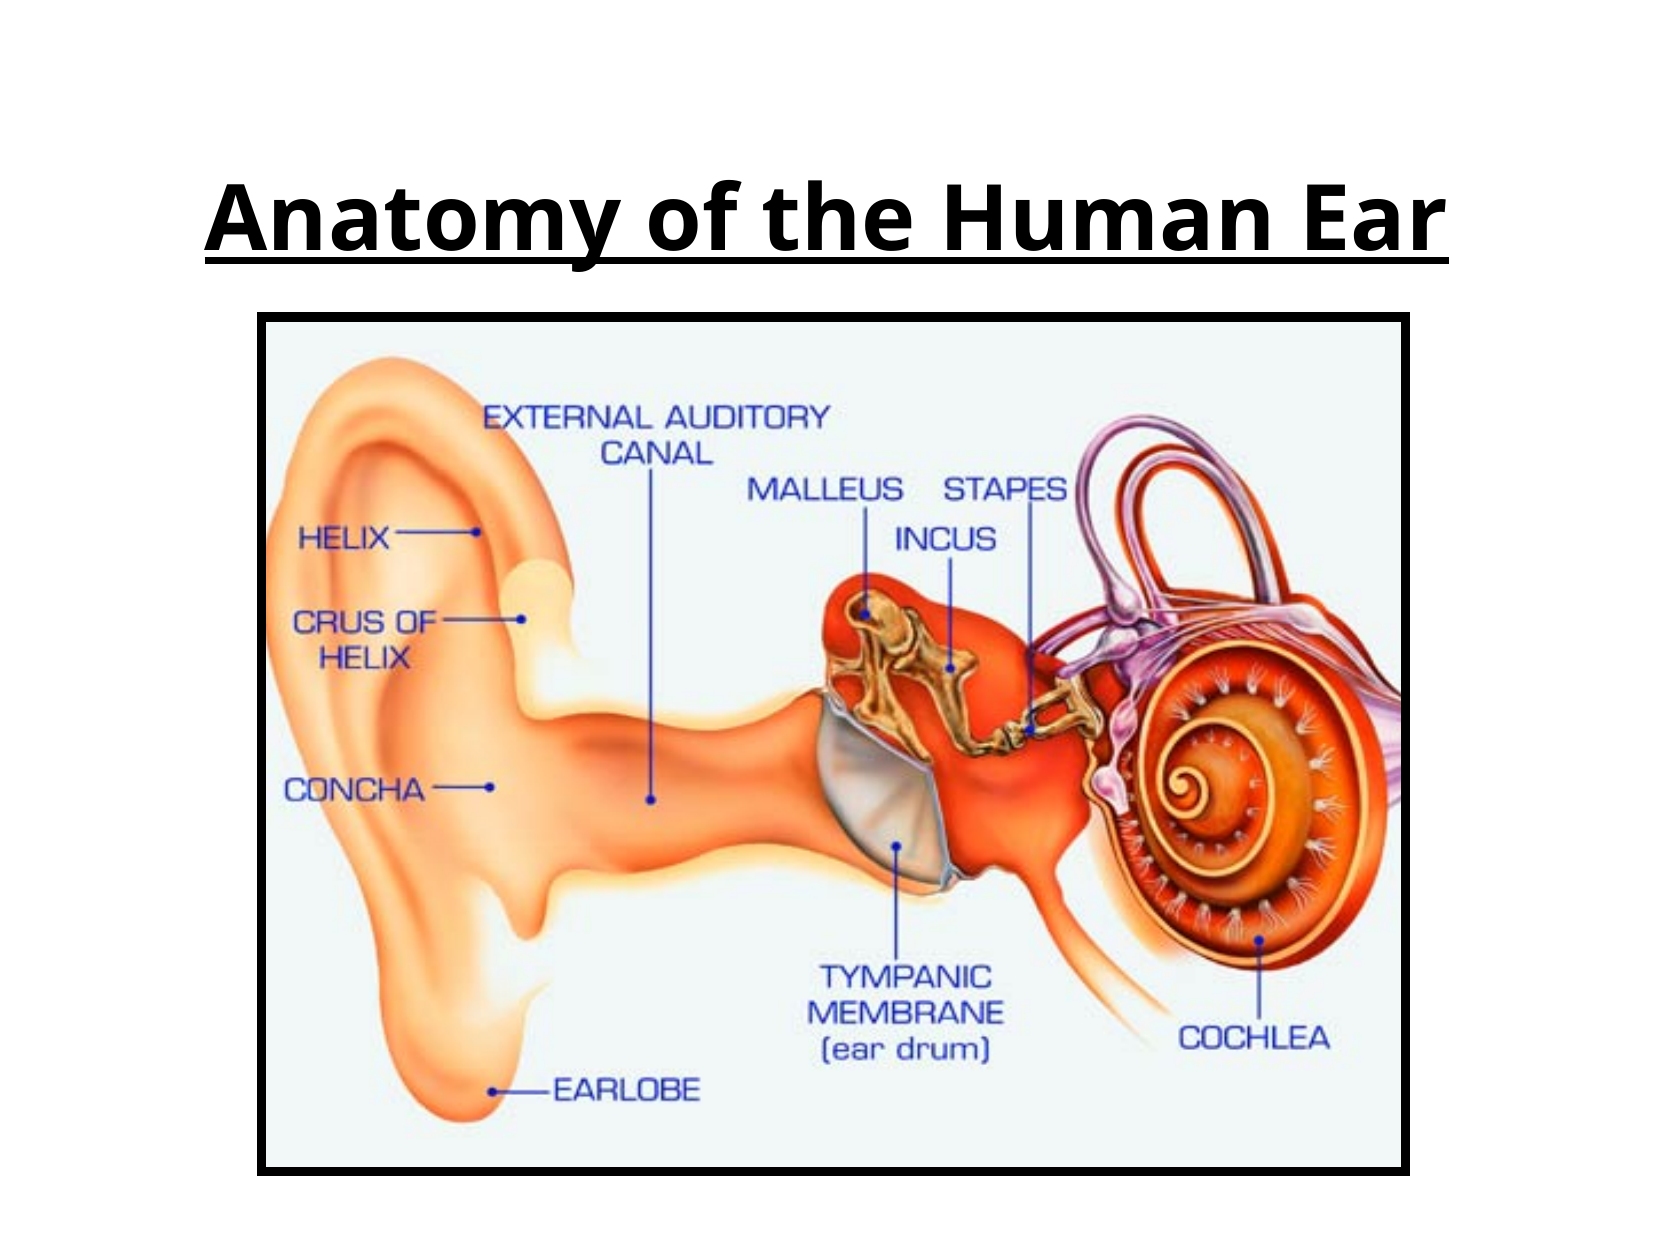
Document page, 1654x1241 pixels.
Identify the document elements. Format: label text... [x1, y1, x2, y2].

picture [266, 322, 1401, 1167]
title Anatomy of the Human Ear [123, 110, 1530, 317]
